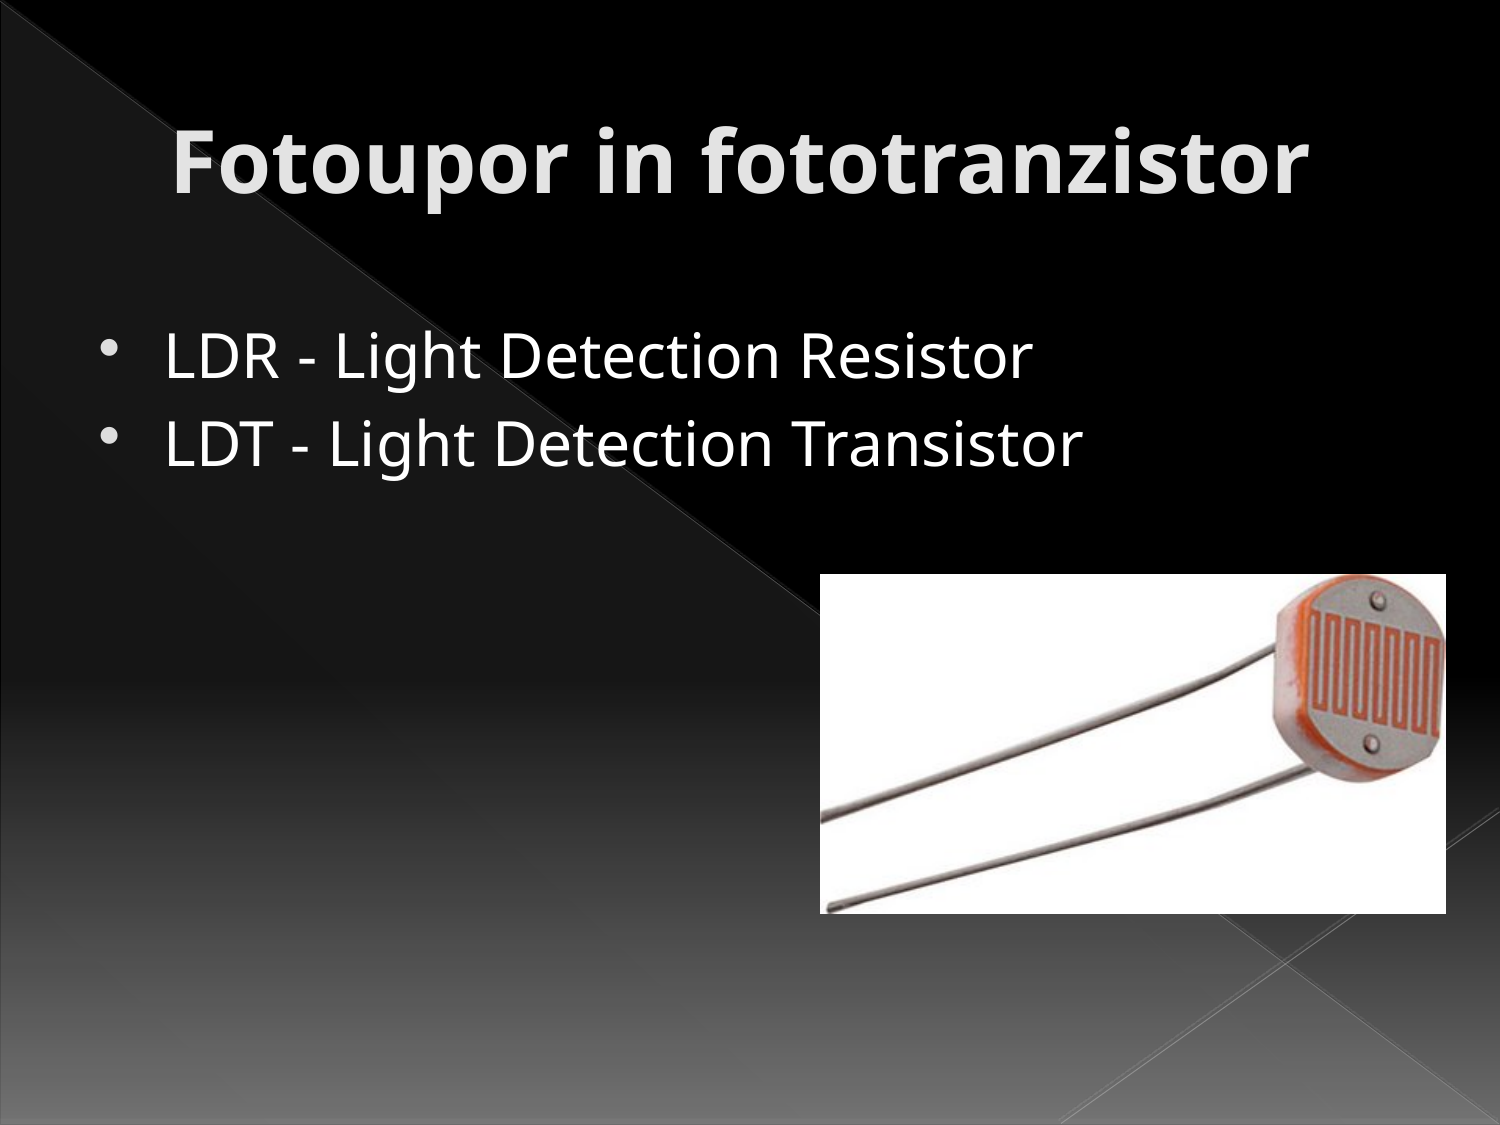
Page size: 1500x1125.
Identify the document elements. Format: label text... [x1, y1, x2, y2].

title Fotoupor in fototranzistor [75, 43, 1425, 274]
list LDR - Light Detection Resistor LDT - Light Detection Transistor [75, 308, 1425, 1059]
picture [820, 574, 1446, 914]
